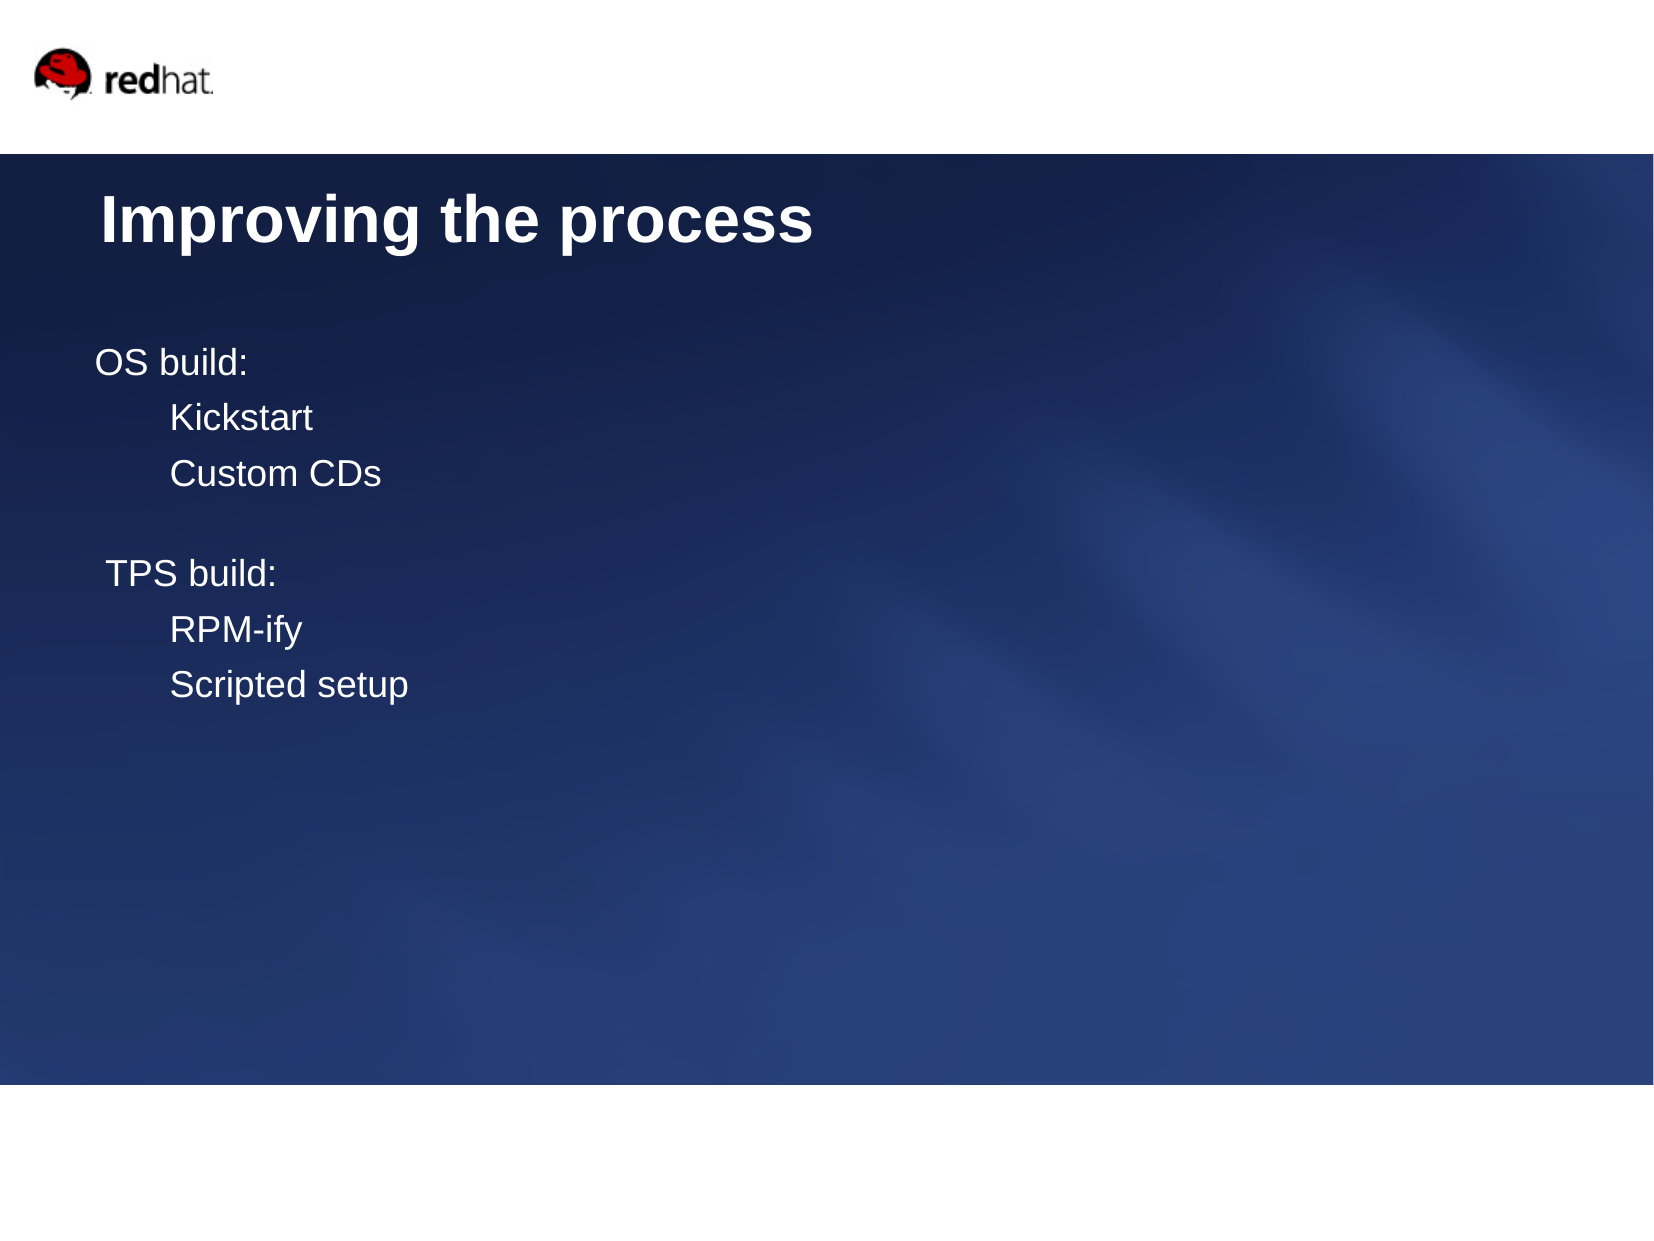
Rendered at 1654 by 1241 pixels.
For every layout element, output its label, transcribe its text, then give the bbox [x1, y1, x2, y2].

picture [33, 46, 213, 108]
list OS build: Kickstart Custom CDs TPS build: RPM-ify Scripted setup [94, 341, 1501, 1119]
picture [0, 154, 1654, 1085]
title Improving the process [100, 164, 1506, 275]
